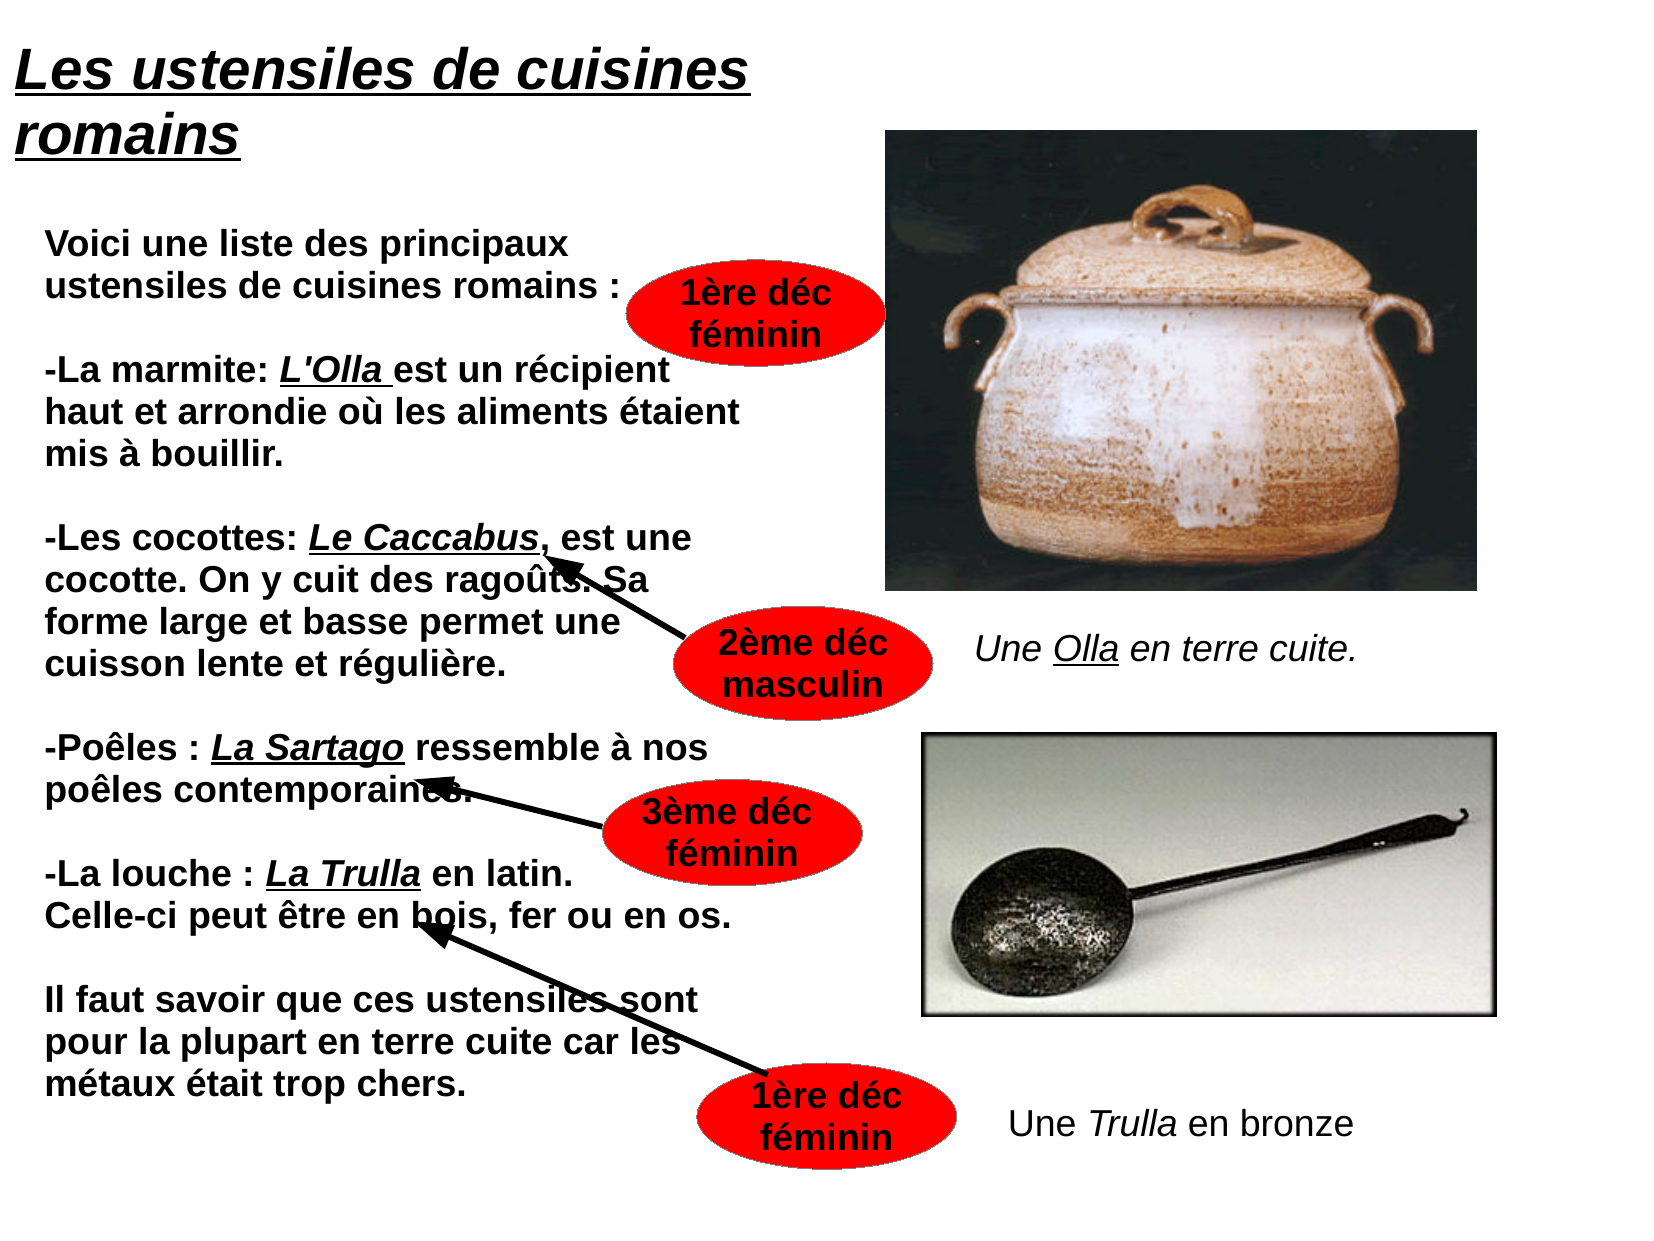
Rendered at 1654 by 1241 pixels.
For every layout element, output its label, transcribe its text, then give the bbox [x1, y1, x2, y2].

text_box Les ustensiles de cuisines romains [0, 29, 1004, 177]
picture [885, 130, 1477, 591]
text_box Une Trulla en bronze [926, 1094, 1477, 1152]
text_box 2ème déc masculin [673, 606, 934, 721]
picture [921, 732, 1497, 1017]
text_box 3ème déc féminin [602, 779, 863, 886]
text_box 1ère déc féminin [696, 1062, 957, 1170]
text_box Une Olla en terre cuite. [891, 620, 1506, 677]
text_box Voici une liste des principaux ustensiles de cuisines romains : -La marmite: L'Olla est un récipient haut et arrondie où les aliments étaient mis à bouillir. -Les cocottes: Le Caccabus, est une cocotte. On y cuit des ragoûts. Sa forme large et basse permet une cuisson lente et régulière. -Poêles : La Sartago ressemble à nos poêles contemporaines. -La louche : La Trulla en latin. Celle-ci peut être en bois, fer ou en os. Il faut savoir que ces ustensiles sont pour la plupart en terre cuite car les métaux était trop chers. [29, 215, 768, 1241]
text_box 1ère déc féminin [625, 259, 886, 367]
